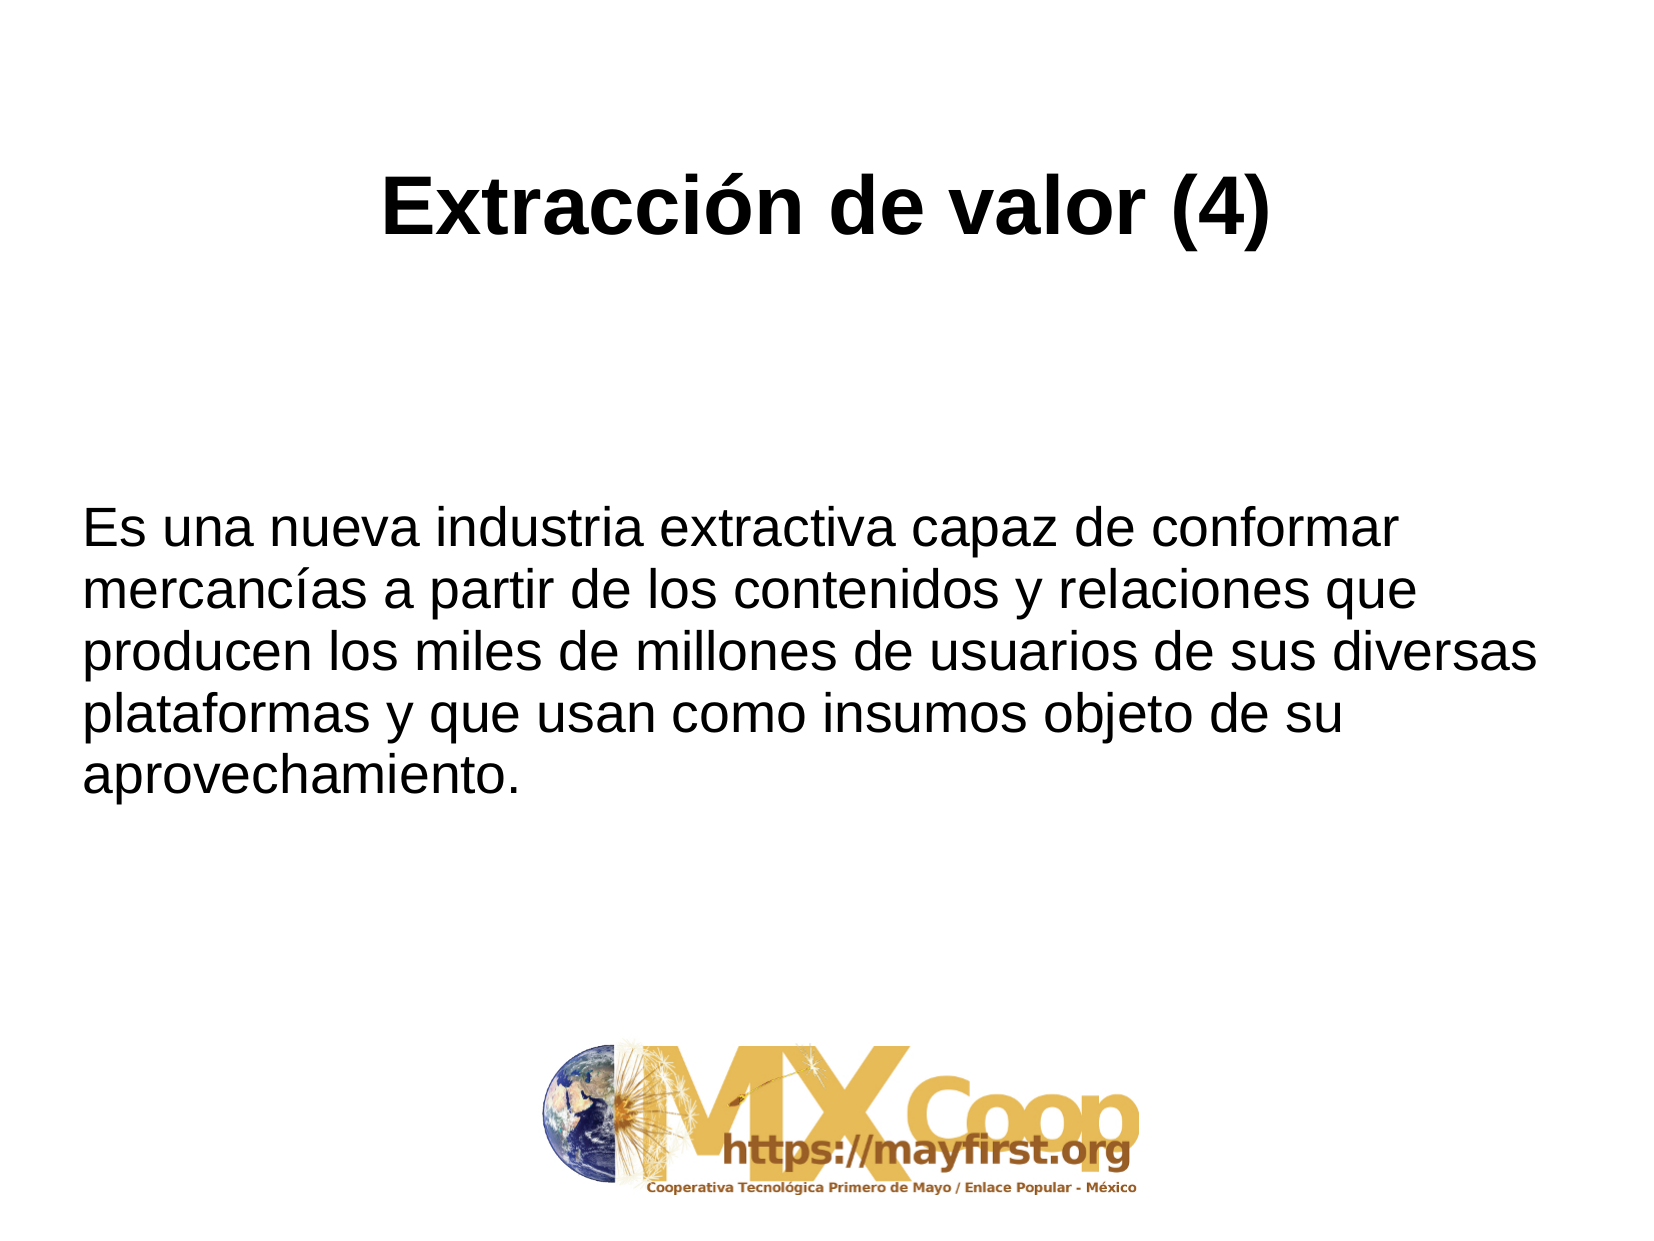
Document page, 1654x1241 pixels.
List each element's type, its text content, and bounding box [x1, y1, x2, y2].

title Extracción de valor (4) [82, 102, 1571, 310]
picture [538, 1034, 1139, 1195]
list Es una nueva industria extractiva capaz de conformar mercancías a partir de los contenidos y relaciones que producen los miles de millones de usuarios de sus diversas plataformas y que usan como insumos objeto de su aprovechamiento. [82, 496, 1571, 807]
